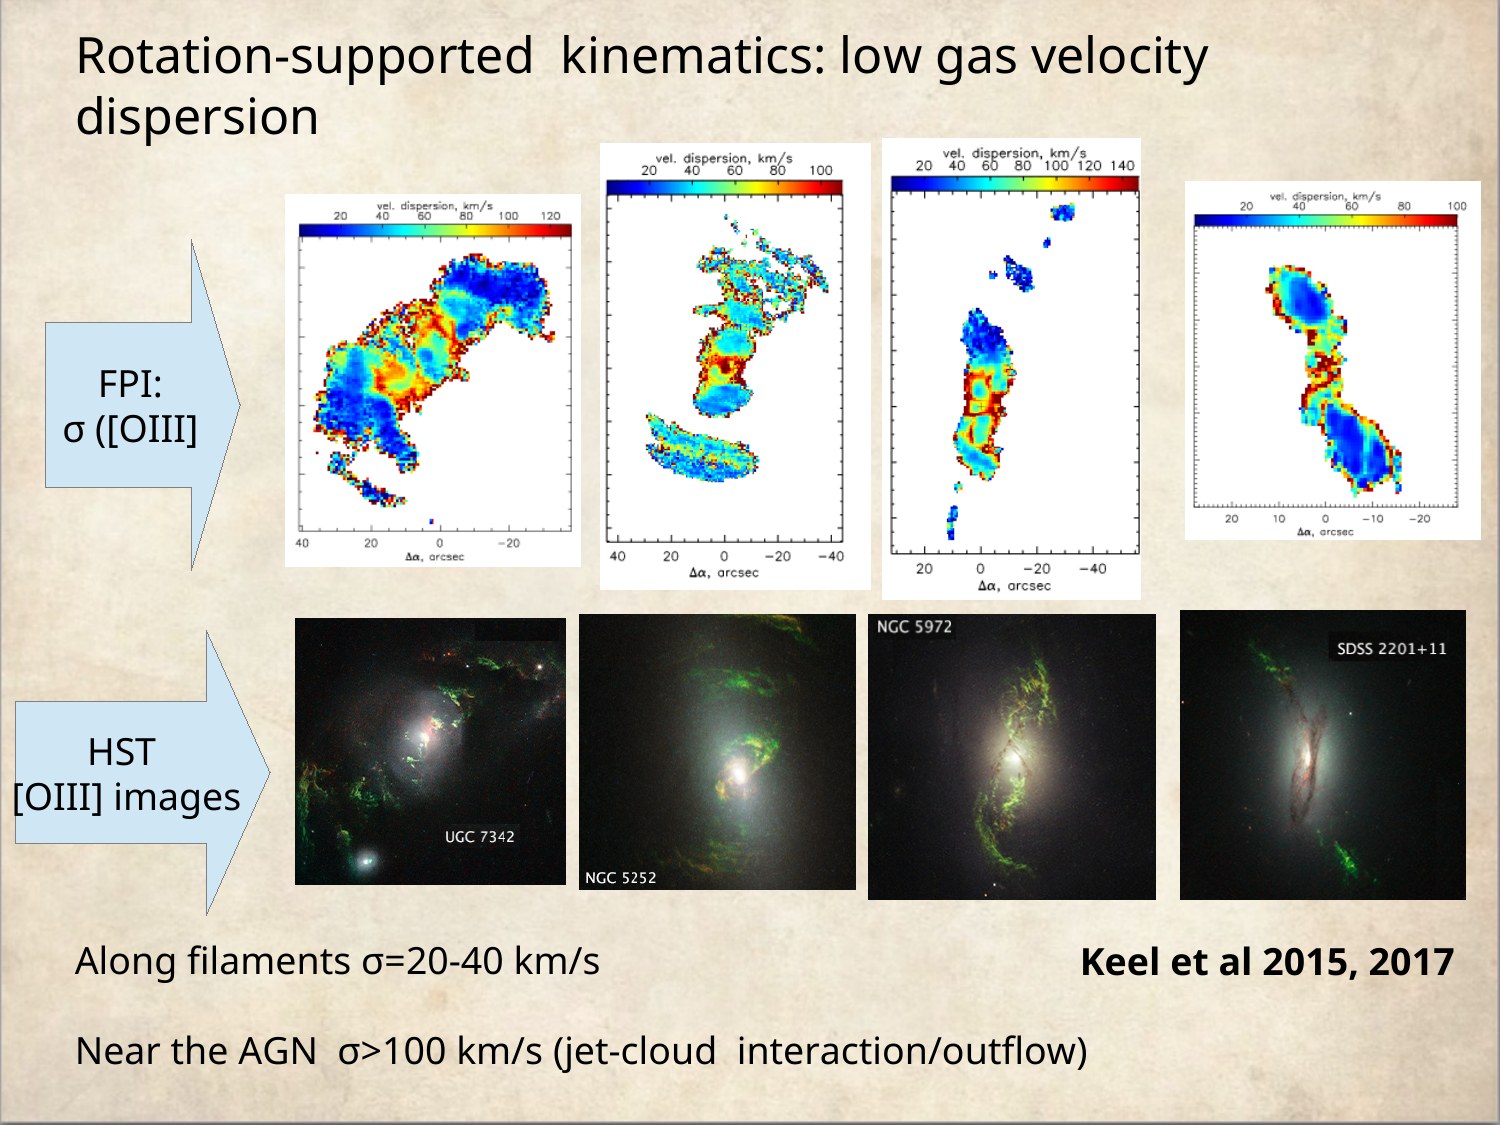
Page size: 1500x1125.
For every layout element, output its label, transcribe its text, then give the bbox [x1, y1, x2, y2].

picture [0, 0, 1500, 1125]
text_box FPI: σ ([OIII] [45, 239, 241, 571]
text_box HST [OIII] images [15, 630, 271, 916]
title Rotation-supported kinematics: low gas velocity dispersion [74, 43, 1406, 125]
text_box Along filaments σ=20-40 km/s Near the AGN σ>100 km/s (jet-cloud interaction/outflow) [60, 930, 1500, 1081]
text_box Keel et al 2015, 2017 [1065, 930, 1363, 991]
